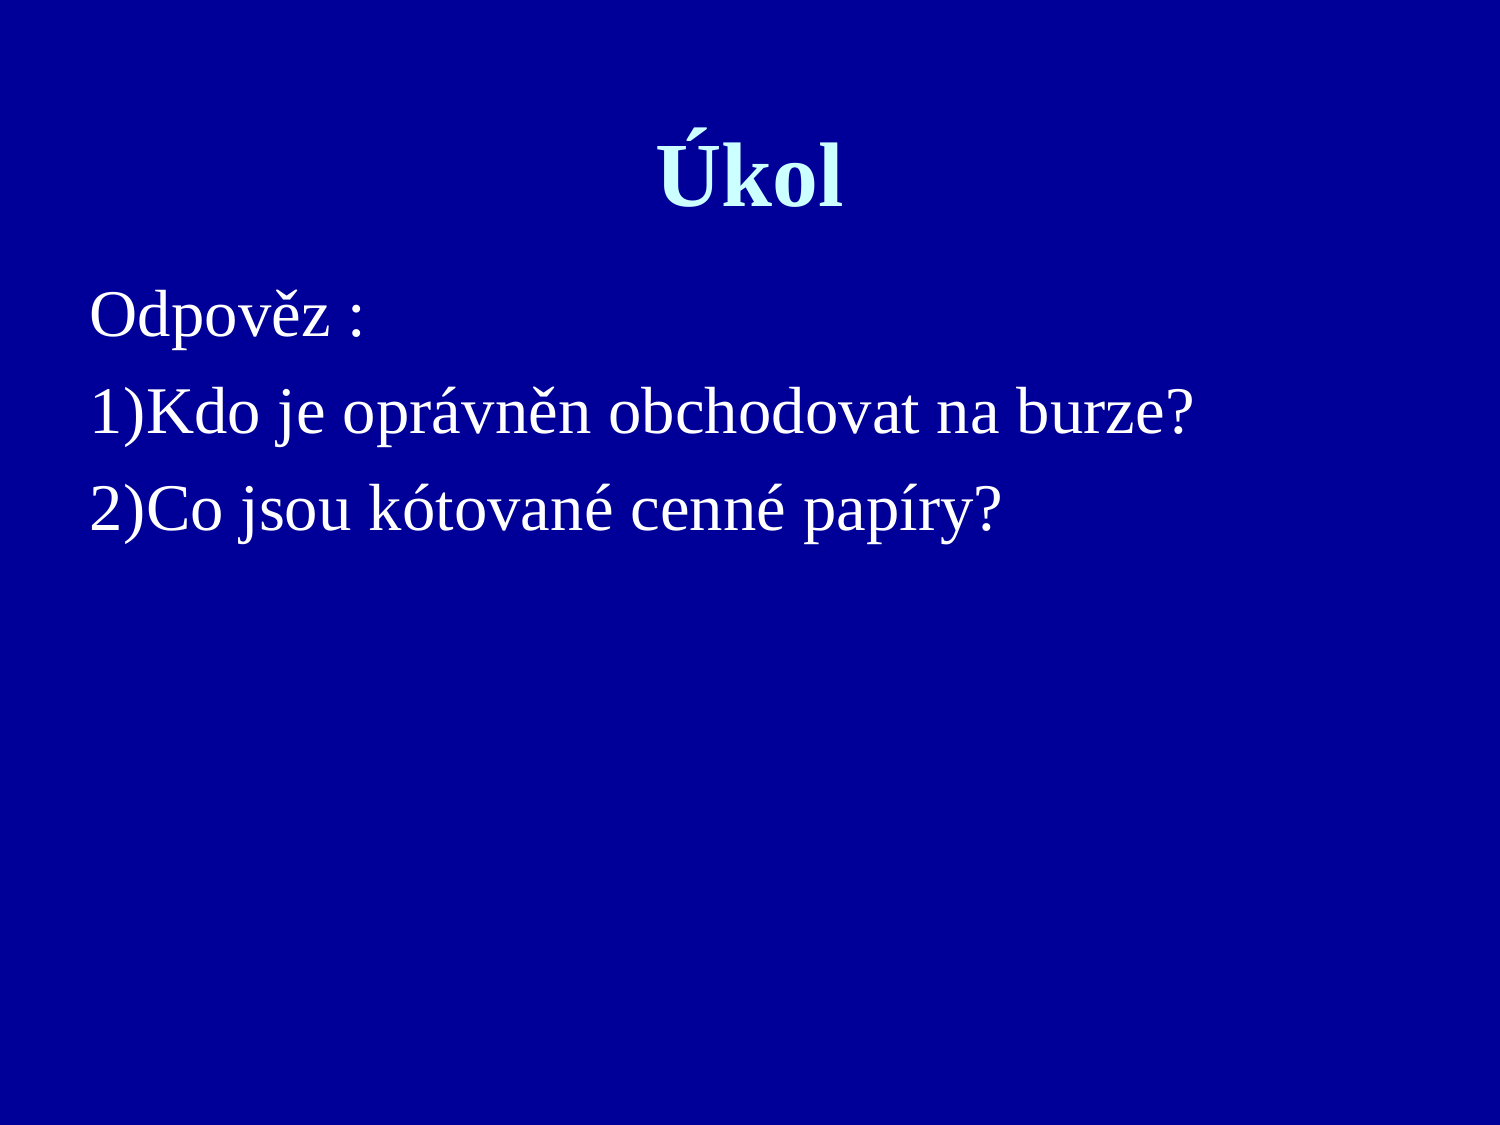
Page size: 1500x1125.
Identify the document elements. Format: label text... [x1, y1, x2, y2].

title Úkol [75, 44, 1426, 233]
list Odpověz : Kdo je oprávněn obchodovat na burze? Co jsou kótované cenné papíry? [75, 262, 1426, 1006]
